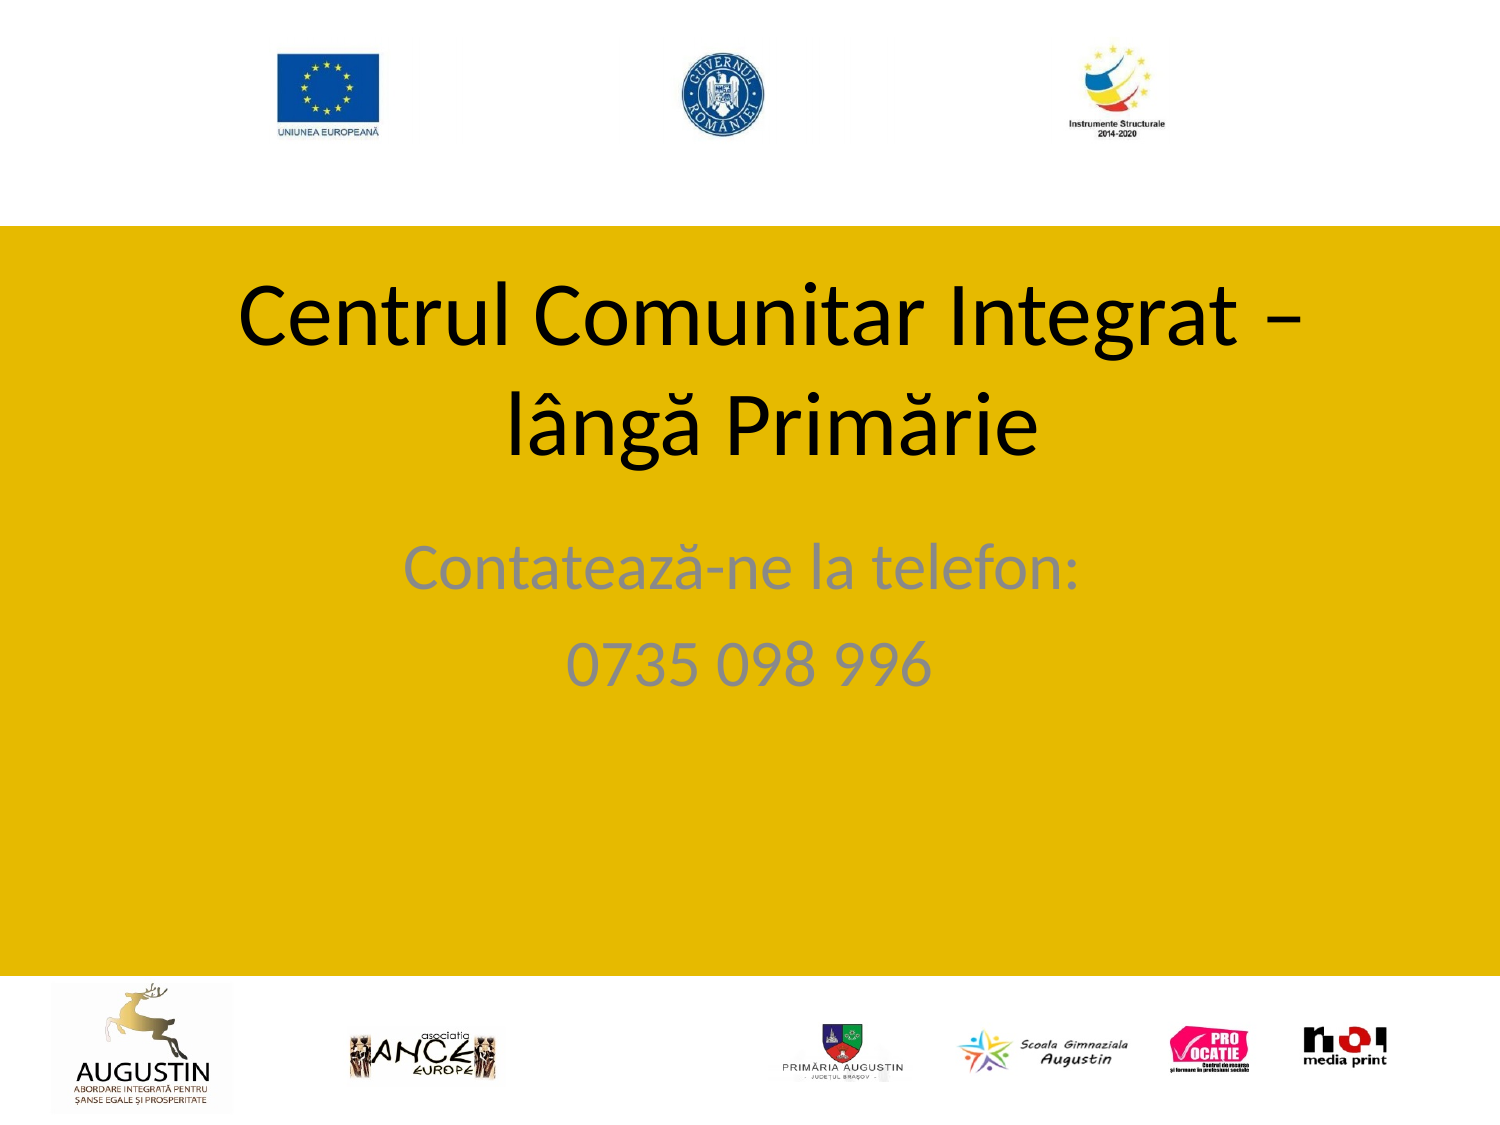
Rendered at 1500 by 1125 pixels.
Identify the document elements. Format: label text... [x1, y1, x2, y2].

title Centrul Comunitar Integrat – lângă Primărie [135, 243, 1411, 485]
subtitle Contatează-ne la telefon: 0735 098 996 [225, 515, 1276, 803]
